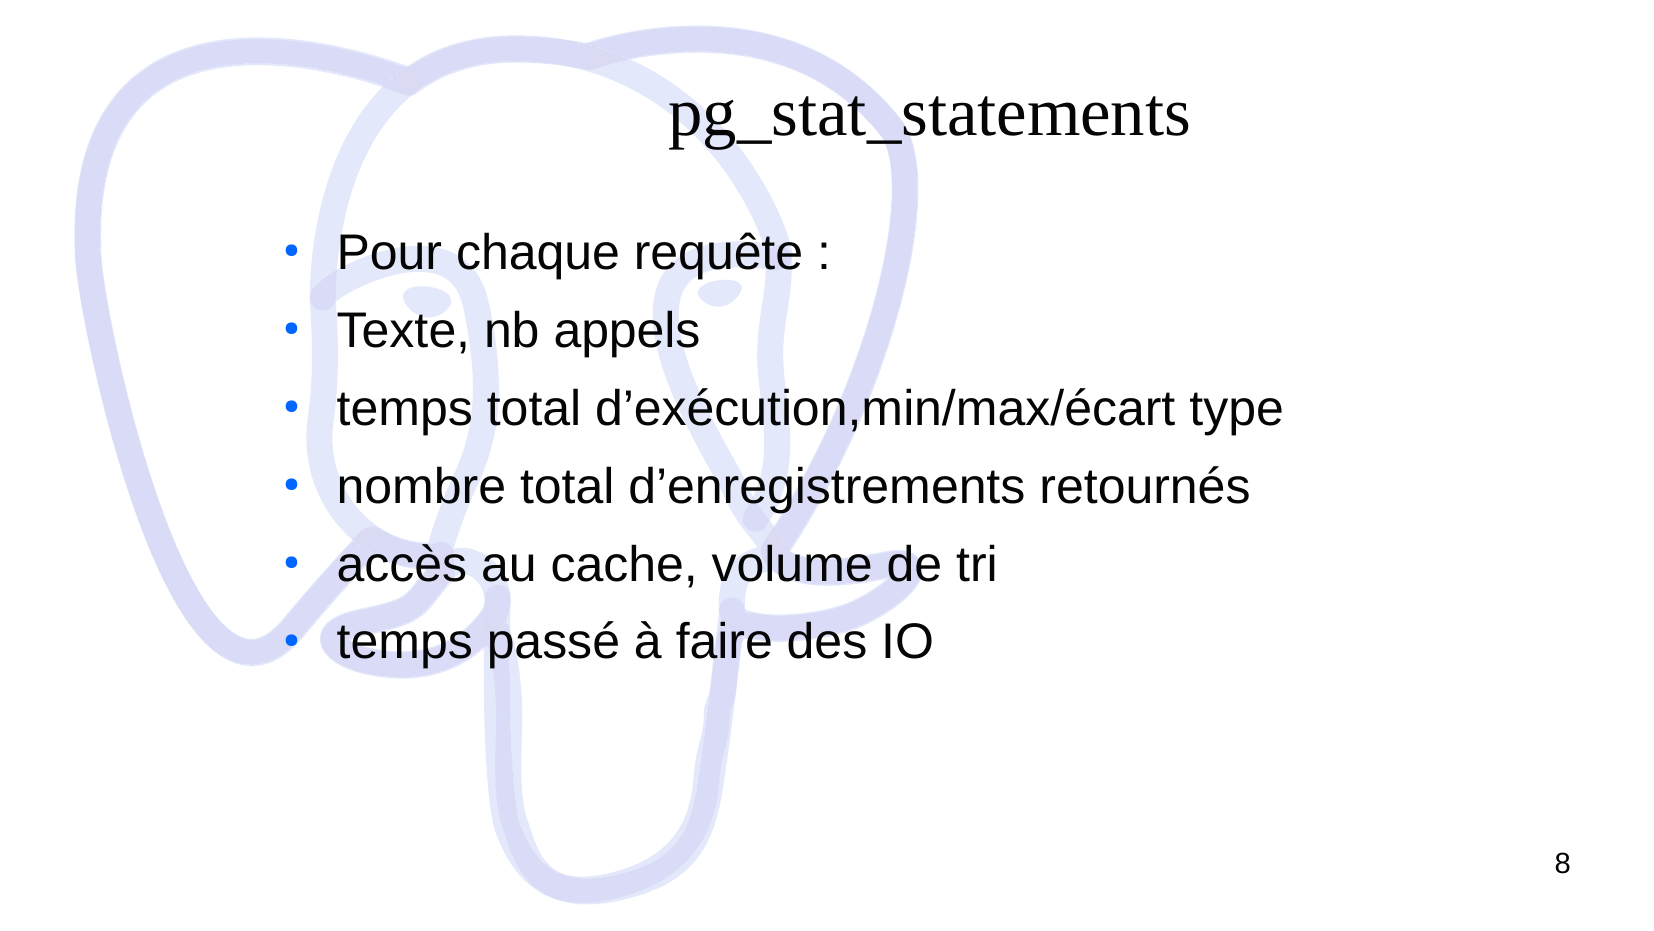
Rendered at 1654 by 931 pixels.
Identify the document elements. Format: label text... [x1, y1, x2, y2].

list Pour chaque requête : Texte, nb appels temps total d’exécution,min/max/écart type nombre total d’enregistrements retournés accès au cache, volume de tri temps passé à faire des IO [265, 224, 1595, 764]
title pg_stat_statements [265, 35, 1595, 189]
